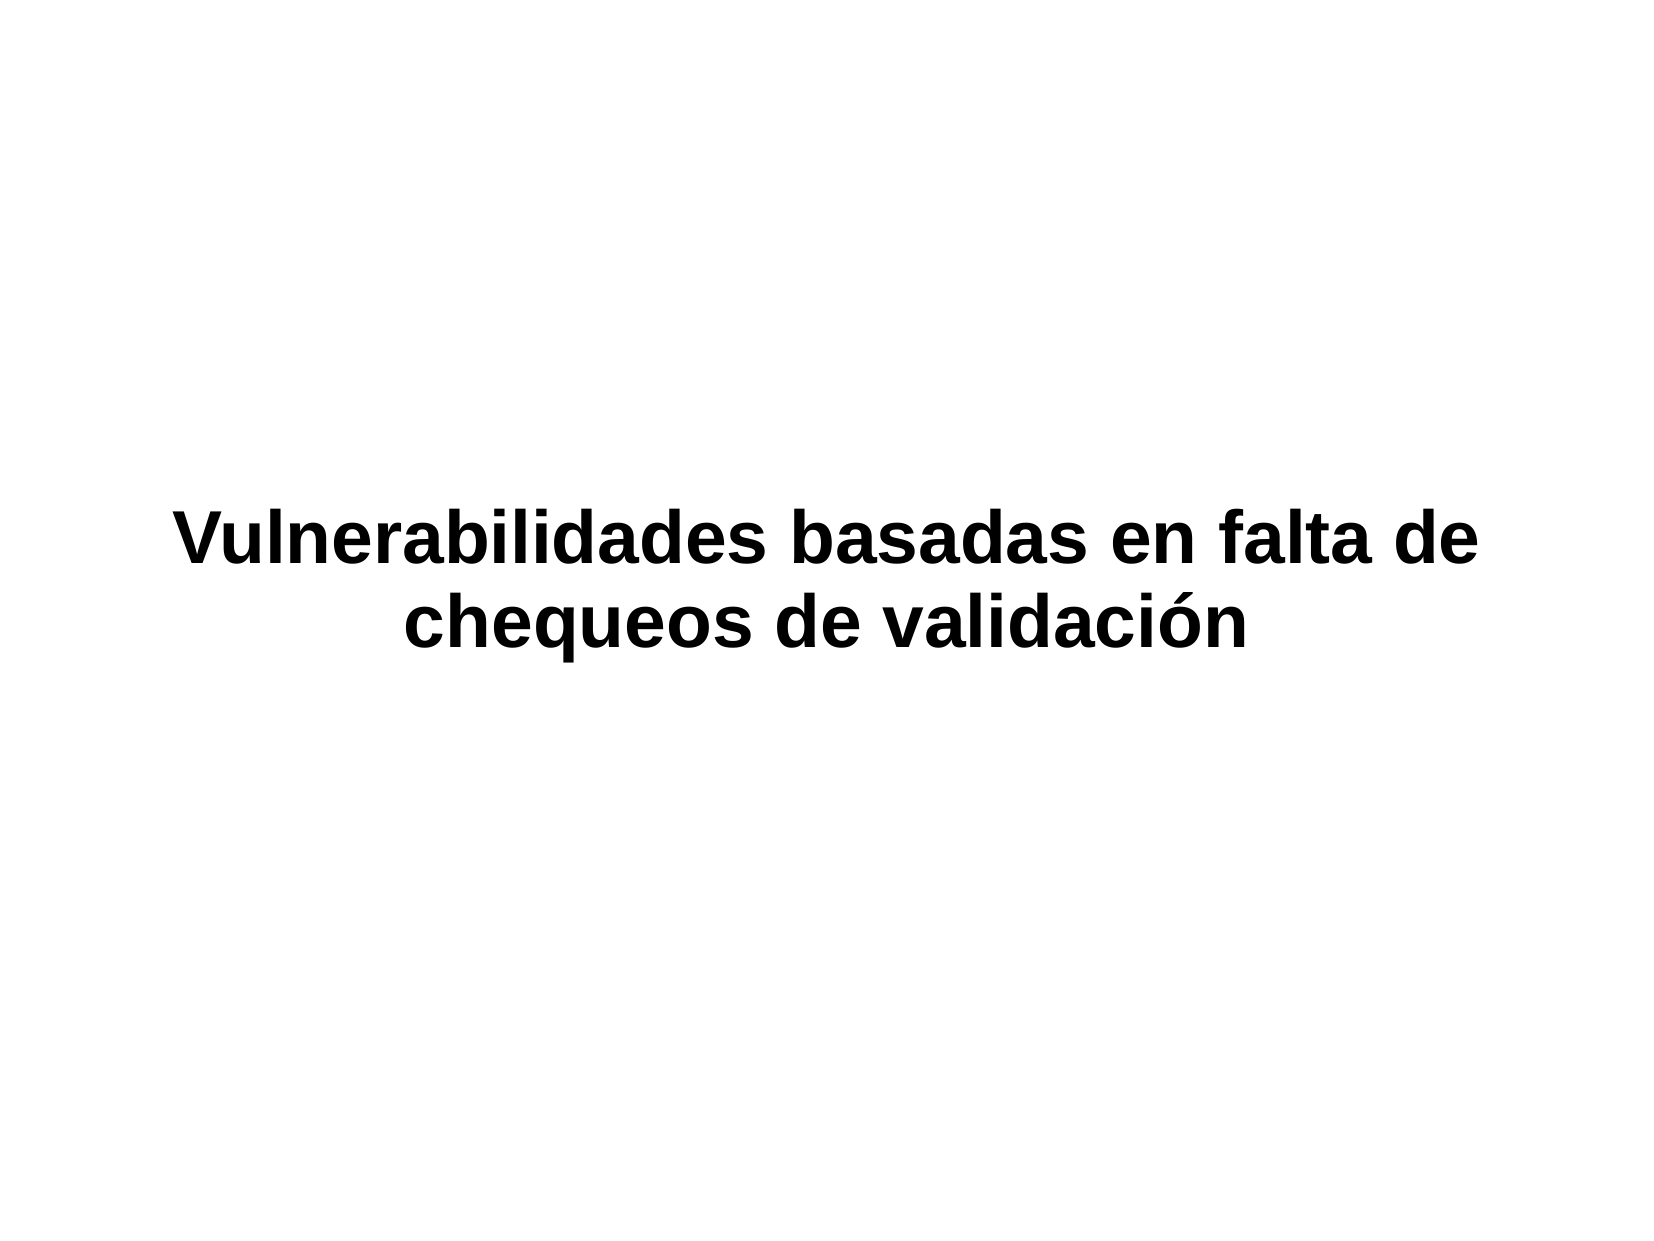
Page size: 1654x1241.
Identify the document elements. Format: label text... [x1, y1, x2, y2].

subtitle Vulnerabilidades basadas en falta de chequeos de validación [82, 56, 1571, 1102]
